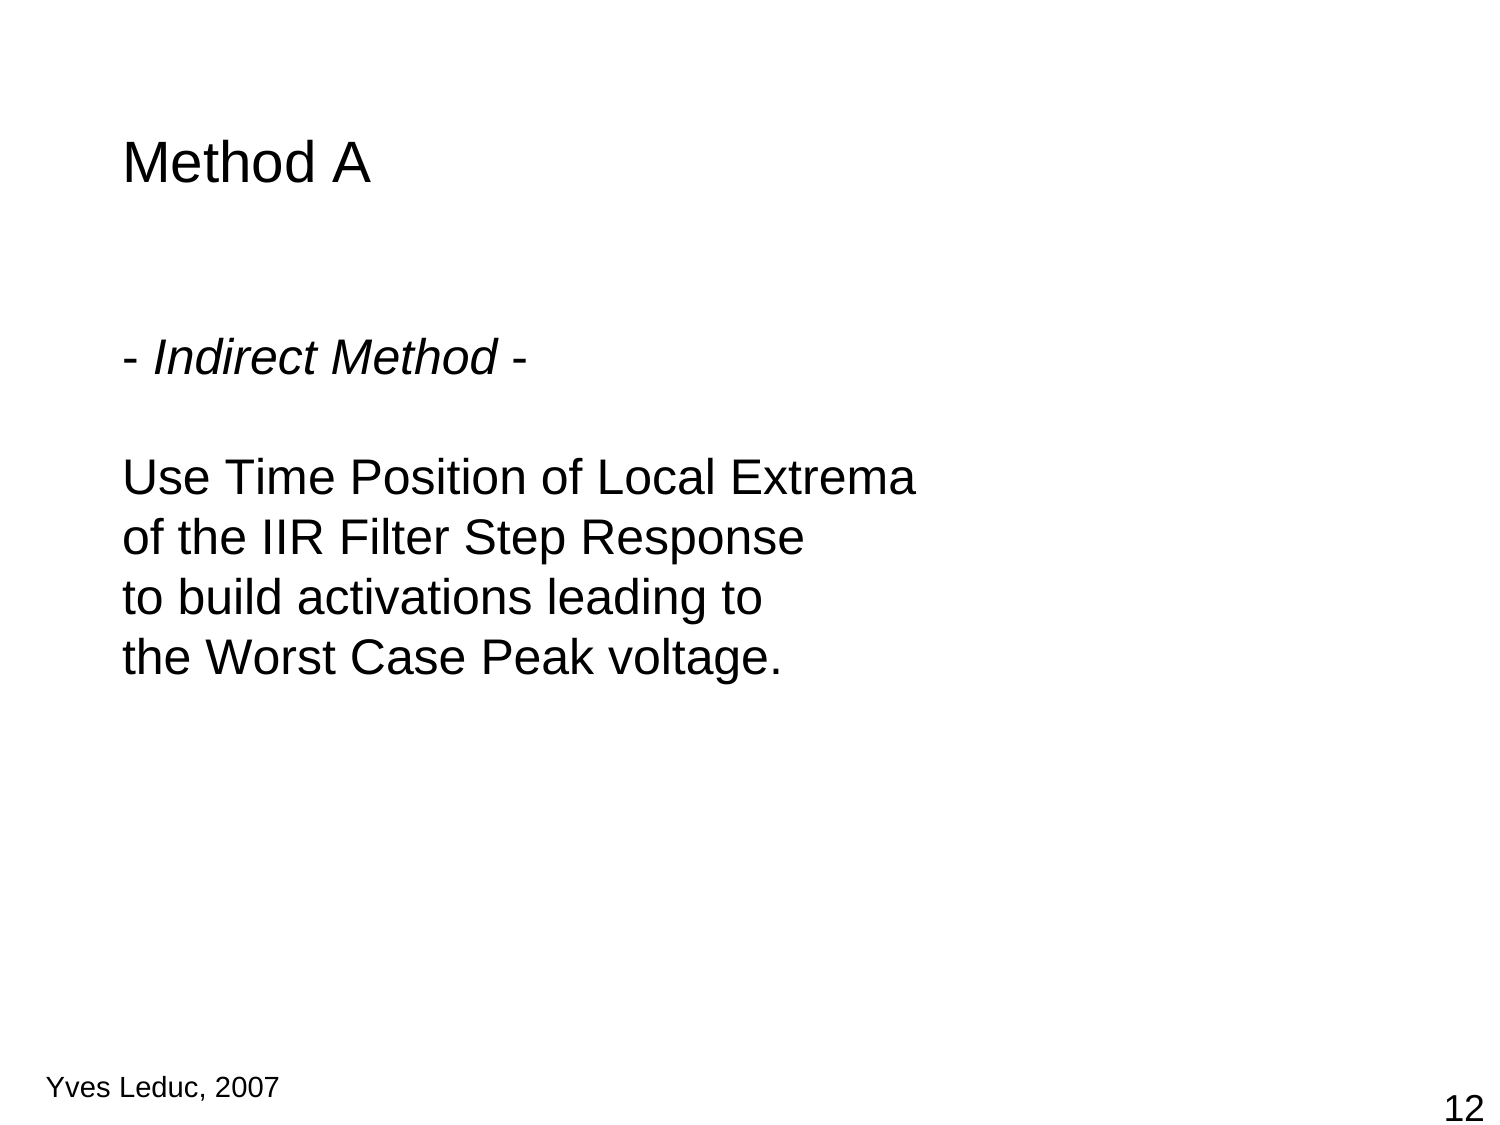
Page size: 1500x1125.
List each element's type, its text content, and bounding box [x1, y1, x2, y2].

text_box Method A - Indirect Method - Use Time Position of Local Extrema of the IIR Filter Step Response to build activations leading to the Worst Case Peak voltage. [107, 116, 932, 693]
